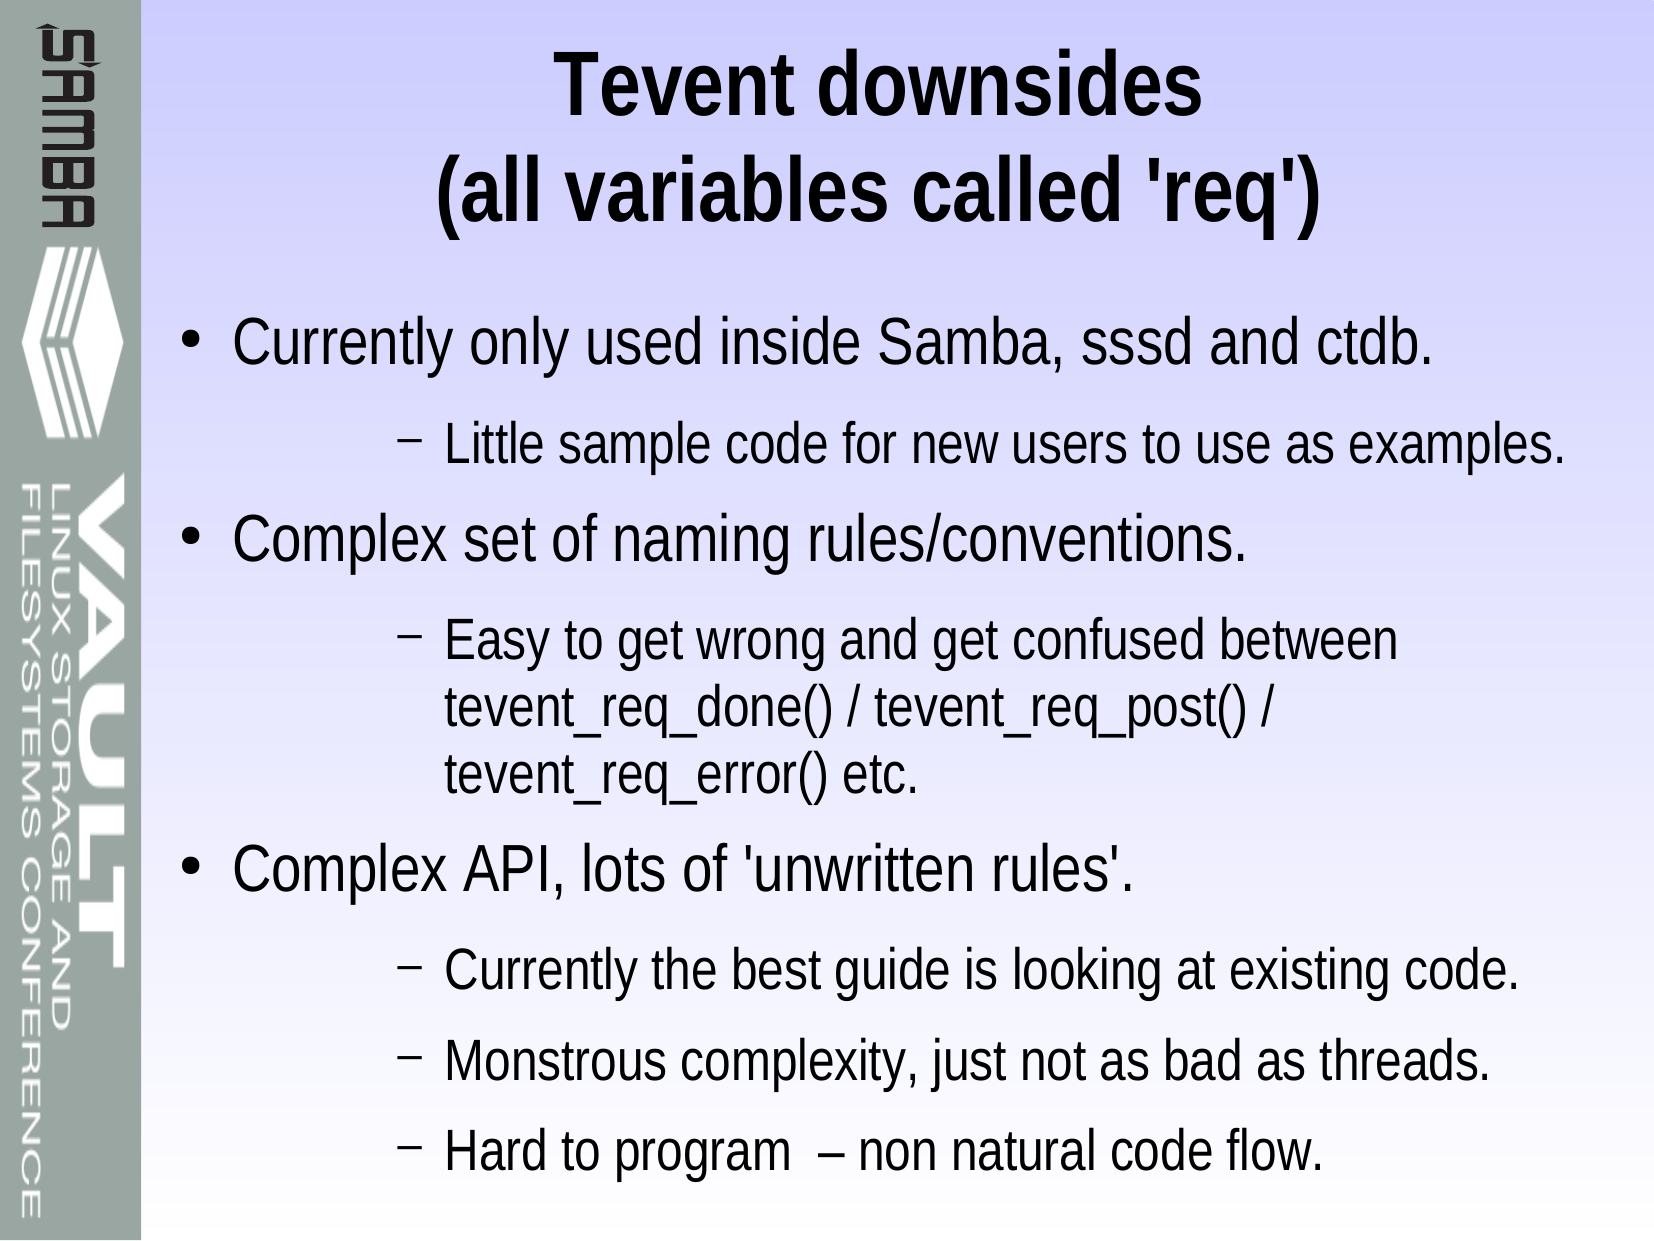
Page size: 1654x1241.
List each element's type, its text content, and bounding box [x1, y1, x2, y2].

picture [0, 241, 145, 1225]
title Tevent downsides (all variables called 'req') [173, 29, 1586, 241]
list Currently only used inside Samba, sssd and ctdb. Little sample code for new users to use as examples. Complex set of naming rules/conventions. Easy to get wrong and get confused between tevent_req_done() / tevent_req_post() / tevent_req_error() etc. Complex API, lots of 'unwritten rules'. Currently the best guide is looking at existing code. Monstrous complexity, just not as bad as threads. Hard to program – non natural code flow. [161, 302, 1574, 1211]
